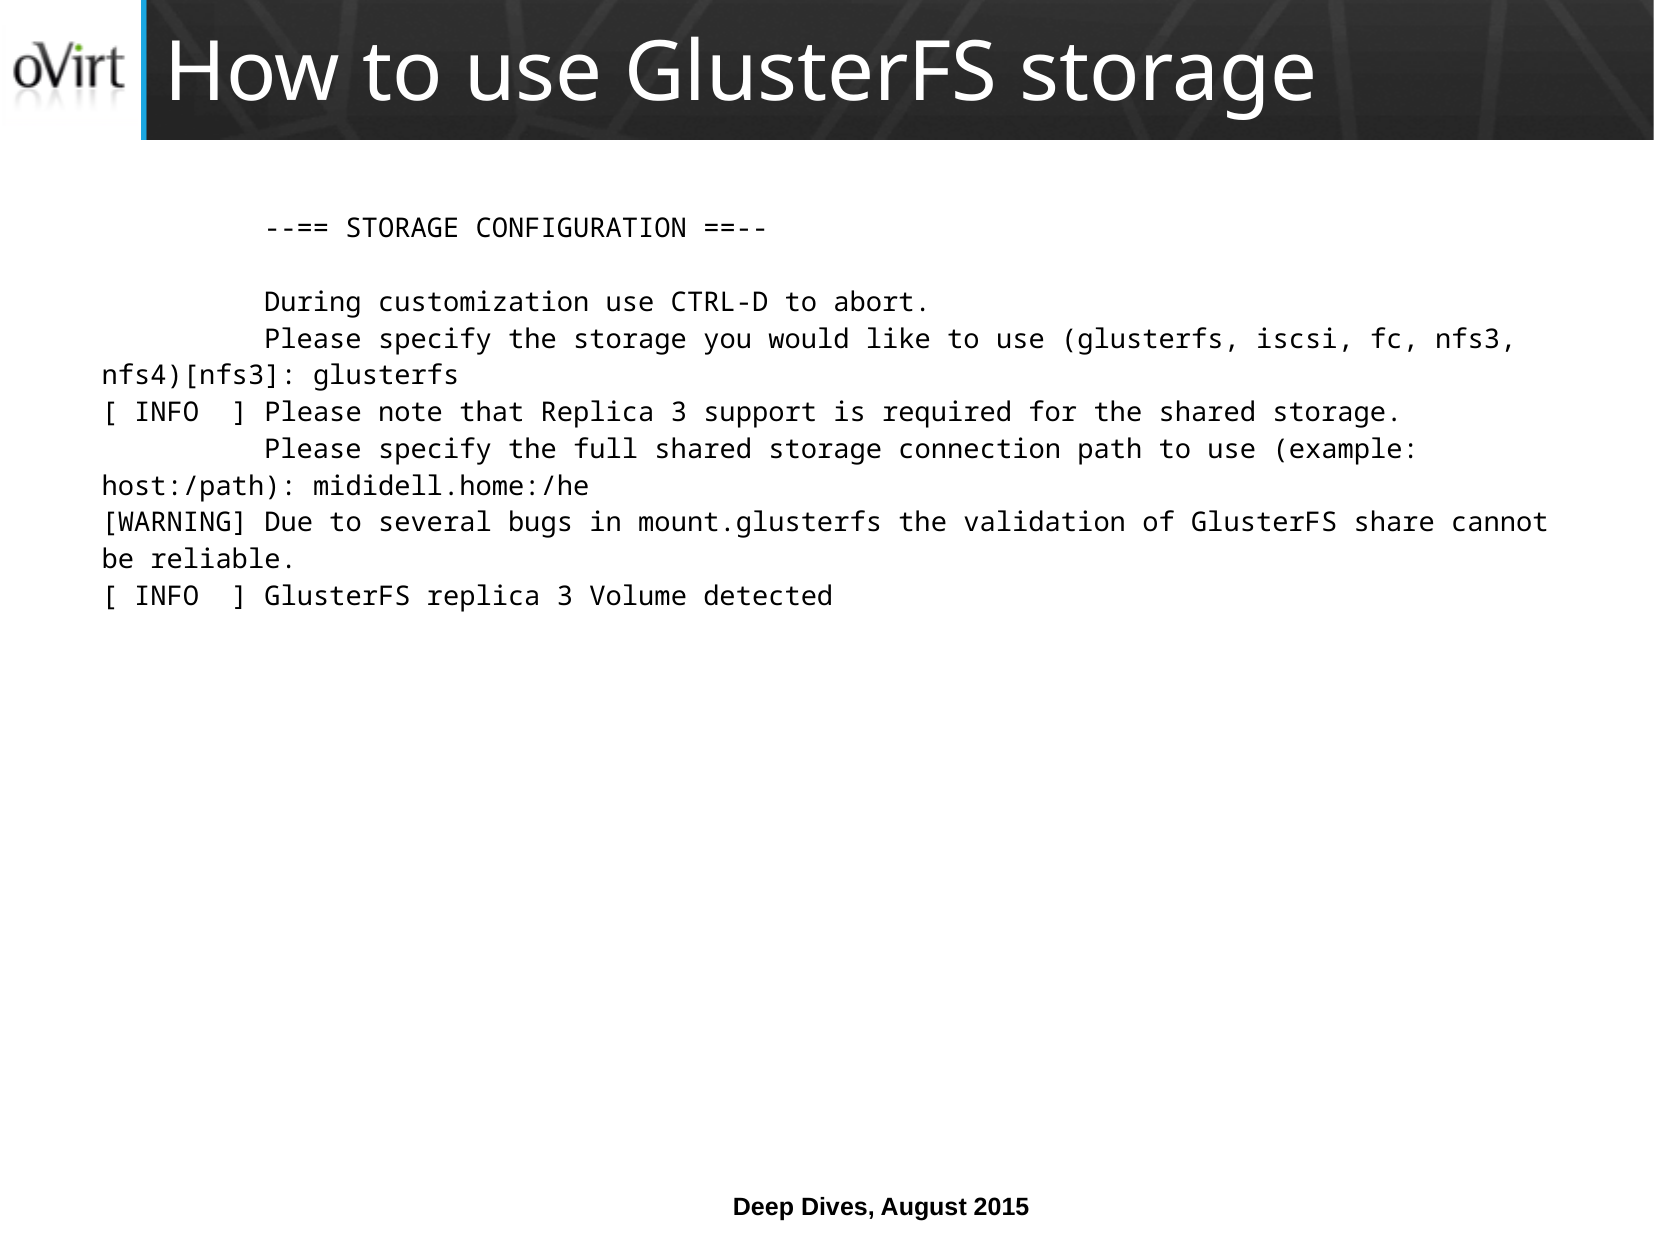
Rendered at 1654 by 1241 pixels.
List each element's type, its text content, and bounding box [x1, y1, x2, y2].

picture [0, 0, 1654, 140]
text_box --== STORAGE CONFIGURATION ==-- During customization use CTRL-D to abort. Please specify the storage you would like to use (glusterfs, iscsi, fc, nfs3, nfs4)[nfs3]: glusterfs [ INFO ] Please note that Replica 3 support is required for the shared storage. Please specify the full shared storage connection path to use (example: host:/path): mididell.home:/he [WARNING] Due to several bugs in mount.glusterfs the validation of GlusterFS share cannot be reliable. [ INFO ] GlusterFS replica 3 Volume detected [86, 165, 1576, 976]
title How to use GlusterFS storage [164, 18, 1653, 119]
